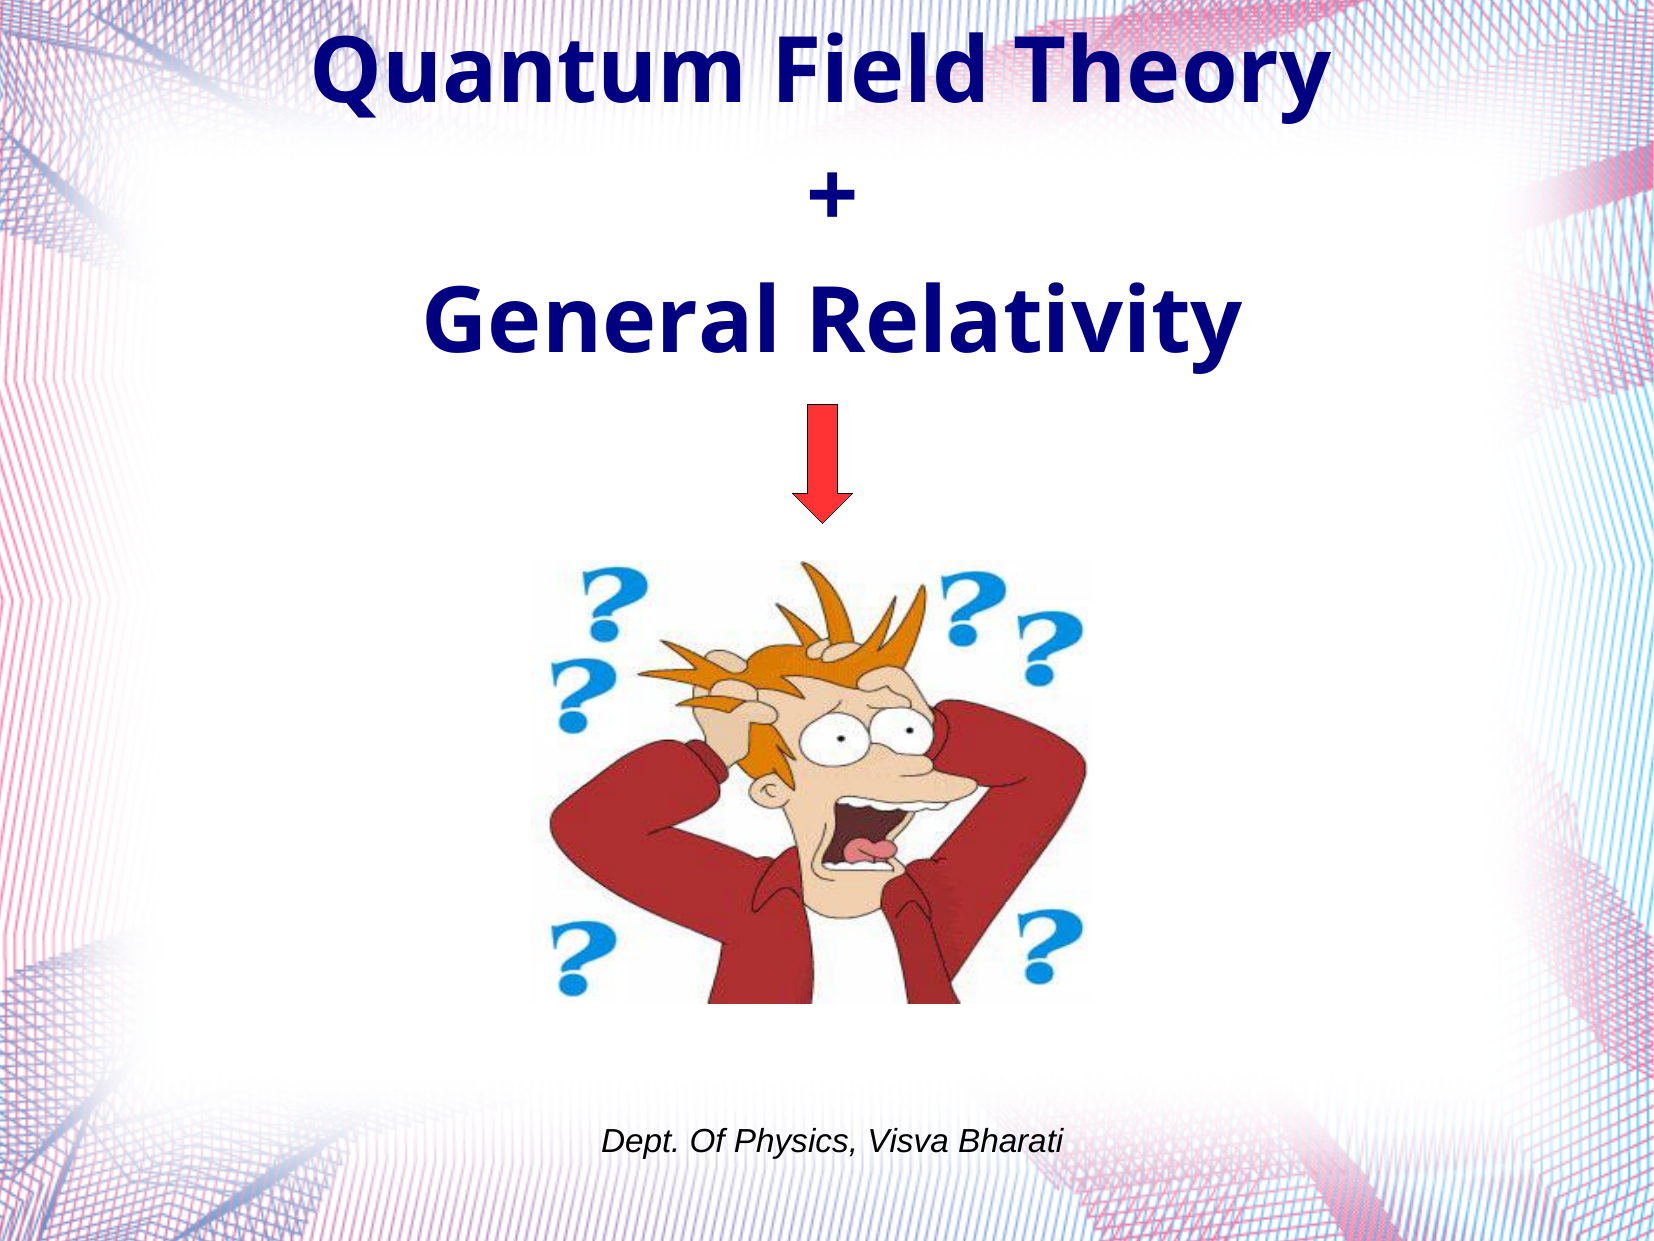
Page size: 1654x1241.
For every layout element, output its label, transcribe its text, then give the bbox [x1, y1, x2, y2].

title Quantum Field Theory + General Relativity [88, 0, 1577, 510]
text_box [792, 404, 853, 524]
picture [0, 0, 1654, 1241]
list Dept. Of Physics, Visva Bharati [295, 1122, 1300, 1182]
